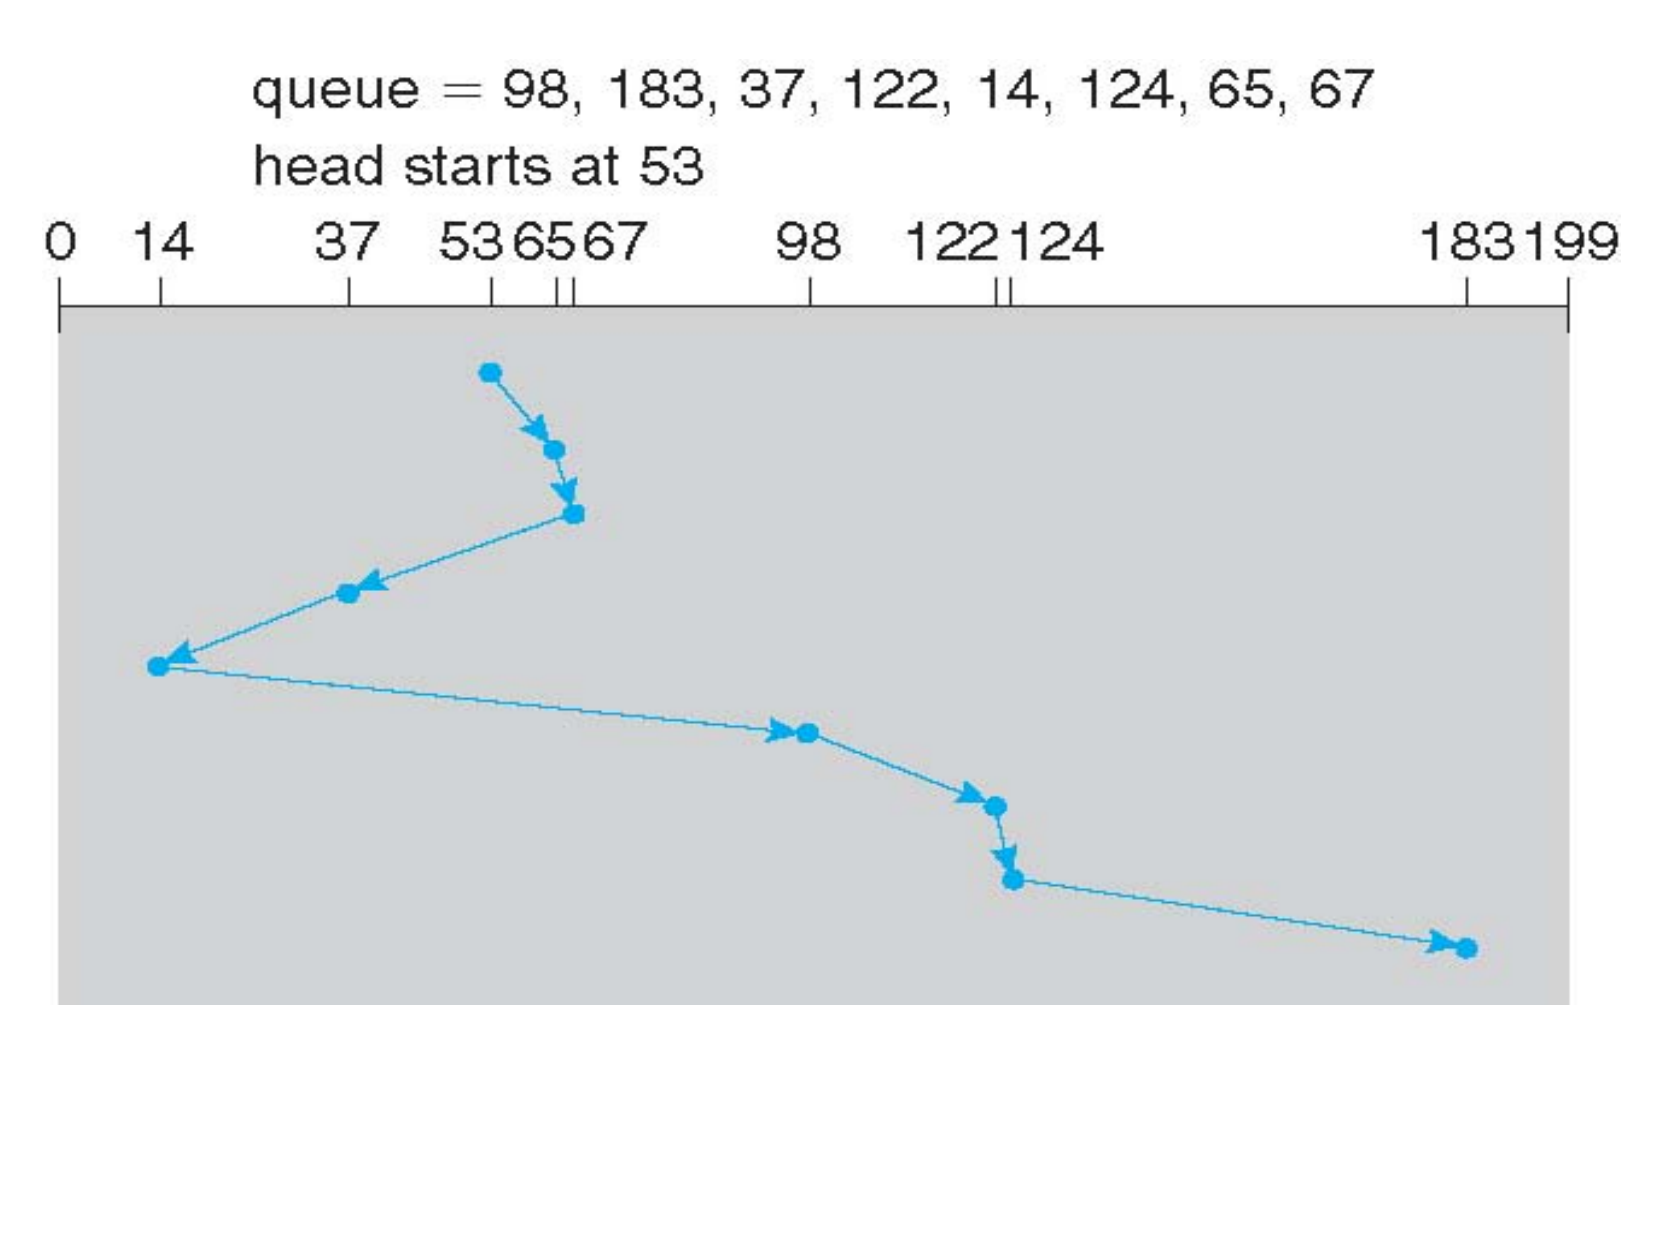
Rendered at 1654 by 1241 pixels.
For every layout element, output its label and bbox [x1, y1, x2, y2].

picture [42, 59, 1621, 1006]
